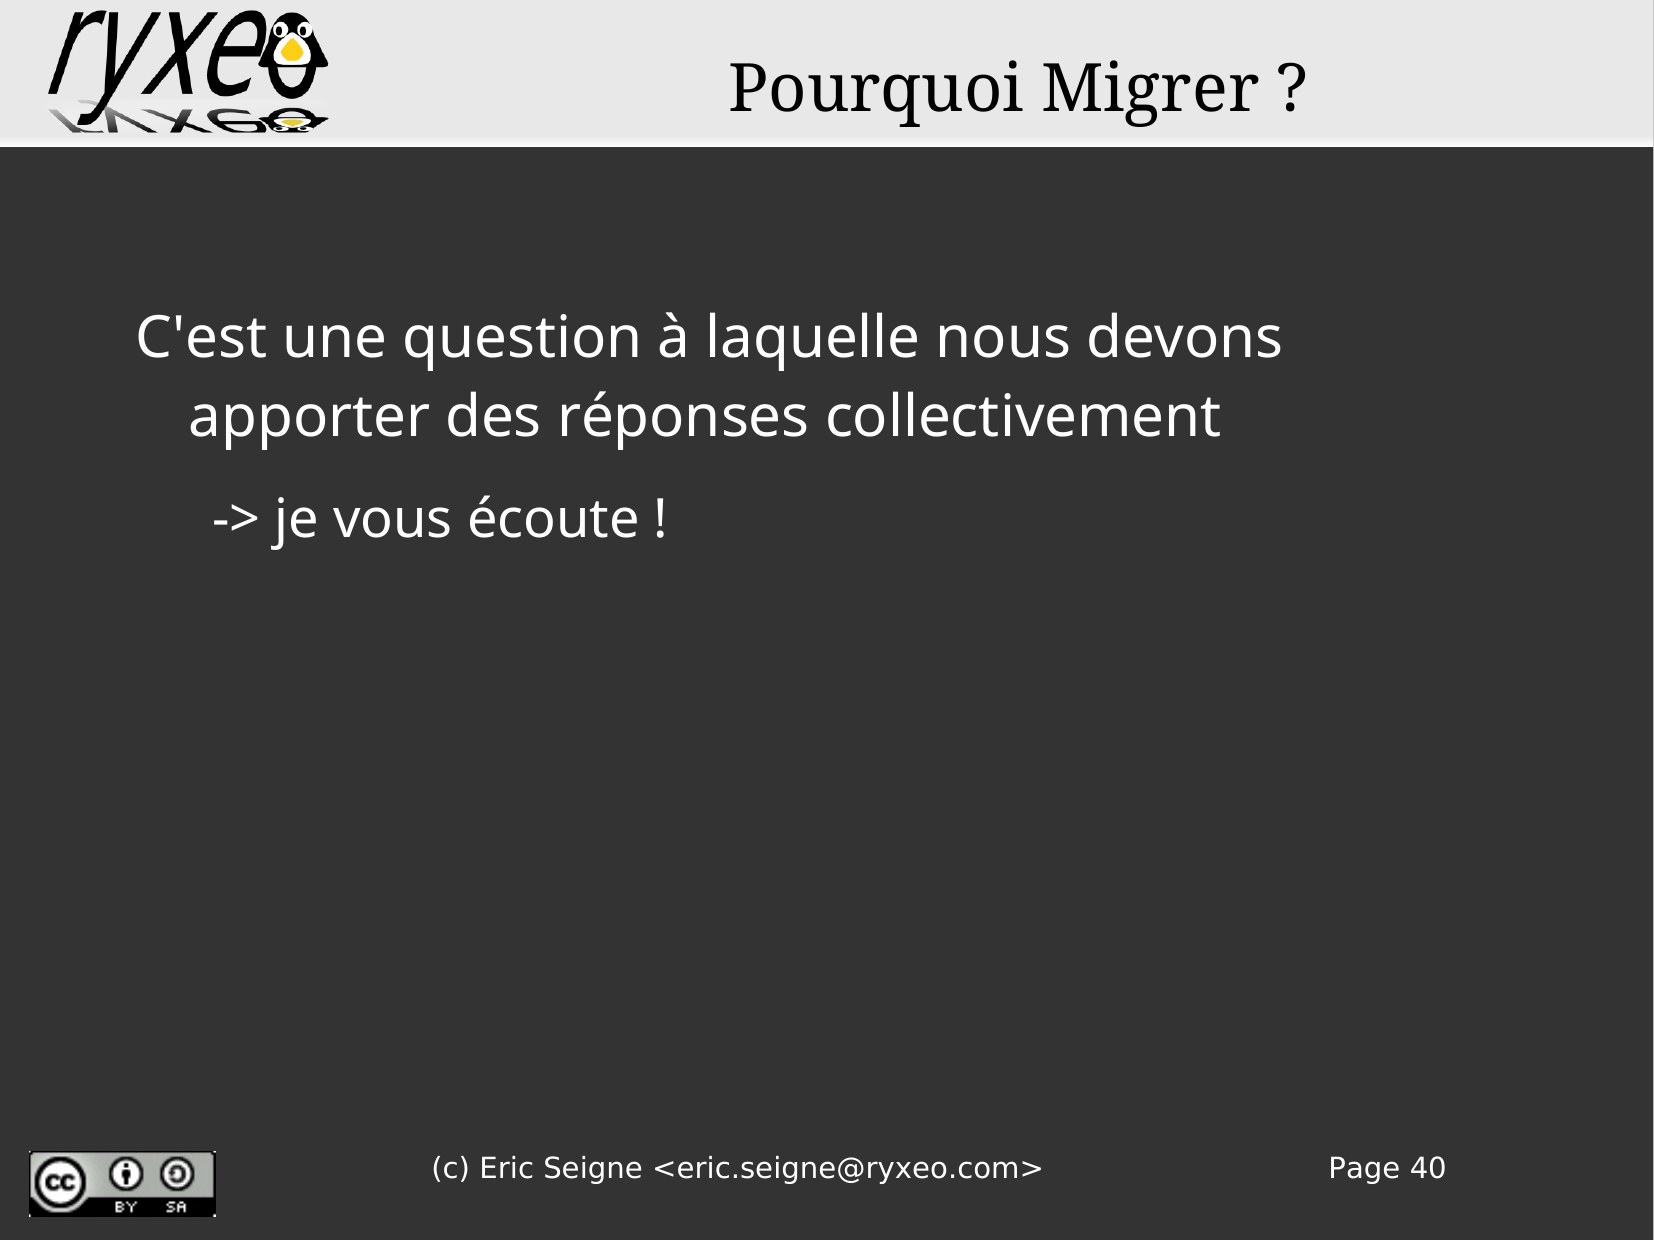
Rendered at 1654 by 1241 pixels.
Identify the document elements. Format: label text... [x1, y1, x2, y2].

list C'est une question à laquelle nous devons apporter des réponses collectivement -> je vous écoute ! [118, 295, 1522, 1117]
picture [29, 1151, 216, 1217]
picture [0, 0, 1654, 147]
title Pourquoi Migrer ? [442, 36, 1595, 135]
